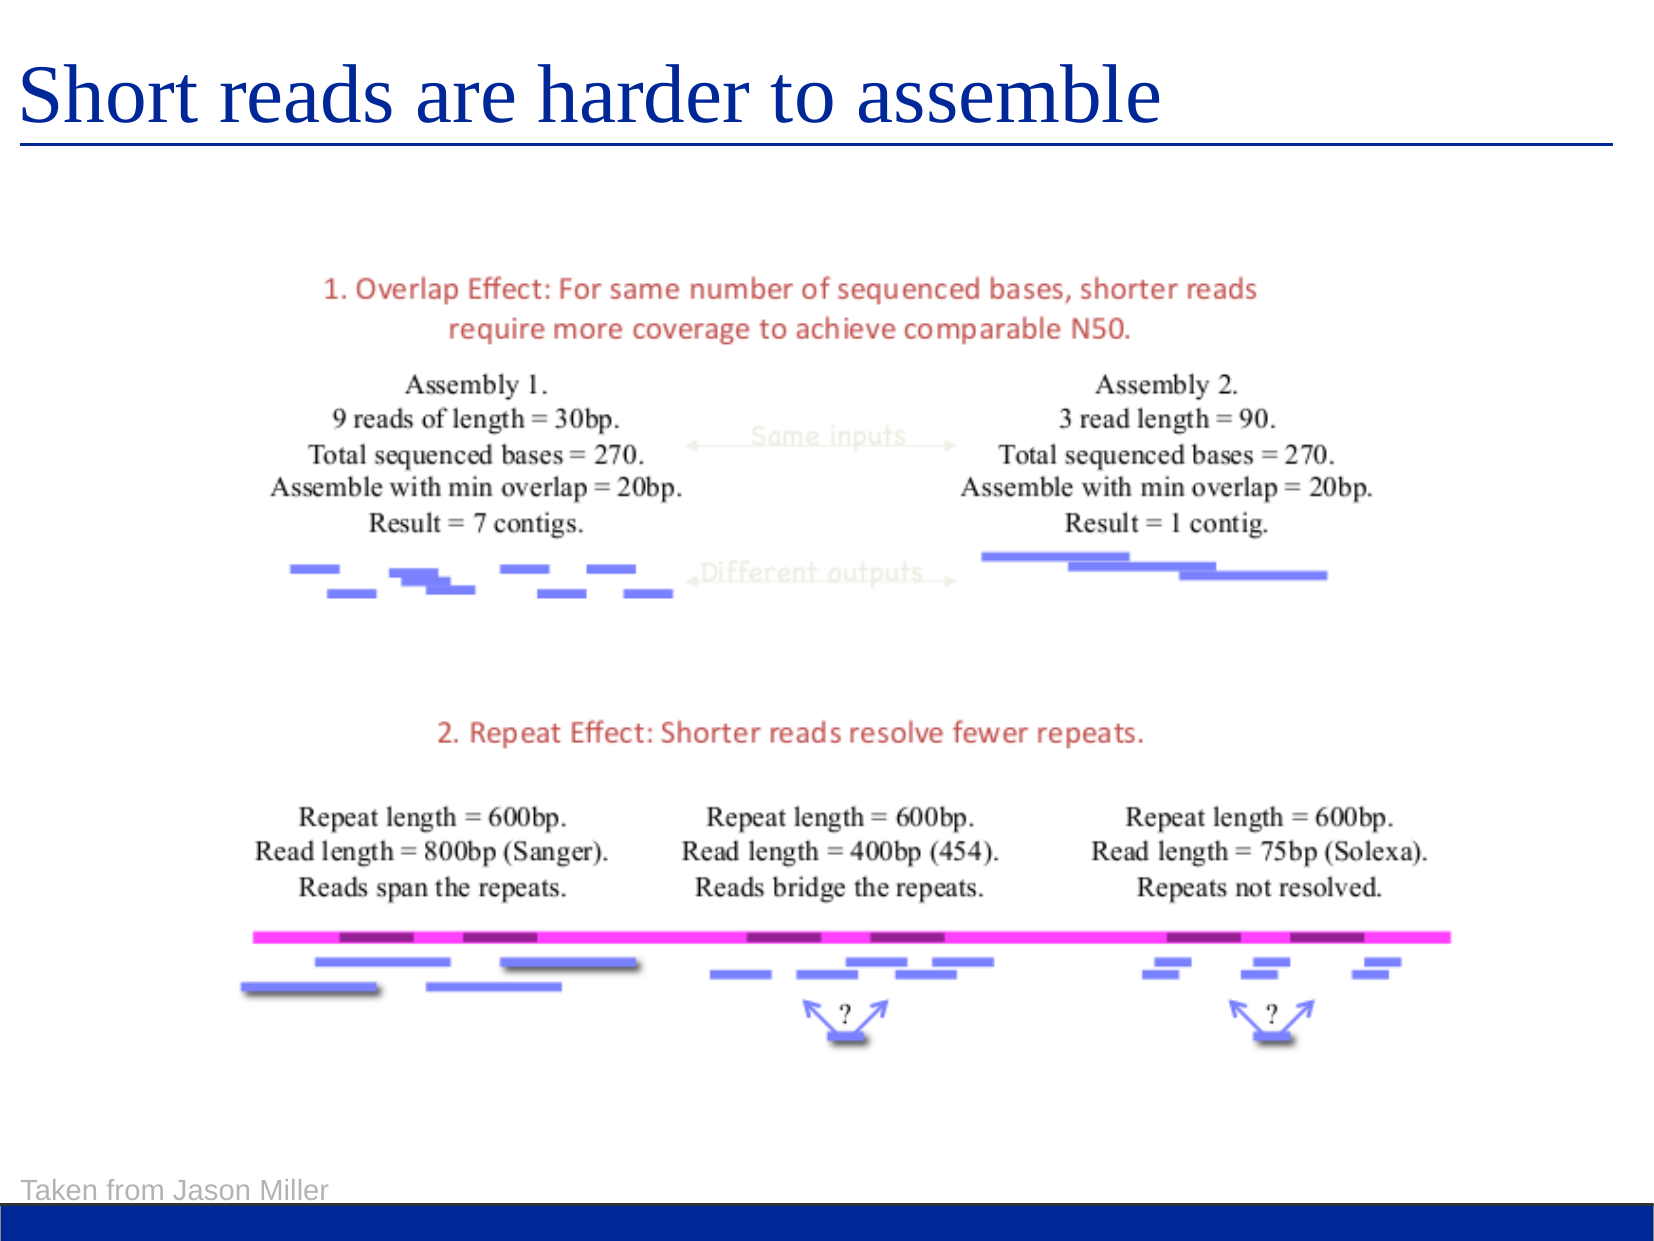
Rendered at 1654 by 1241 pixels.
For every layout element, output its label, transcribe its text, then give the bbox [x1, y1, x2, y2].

title Short reads are harder to assemble [17, 0, 1589, 198]
text_box Taken from Jason Miller [5, 1166, 402, 1214]
picture [185, 248, 1469, 1075]
